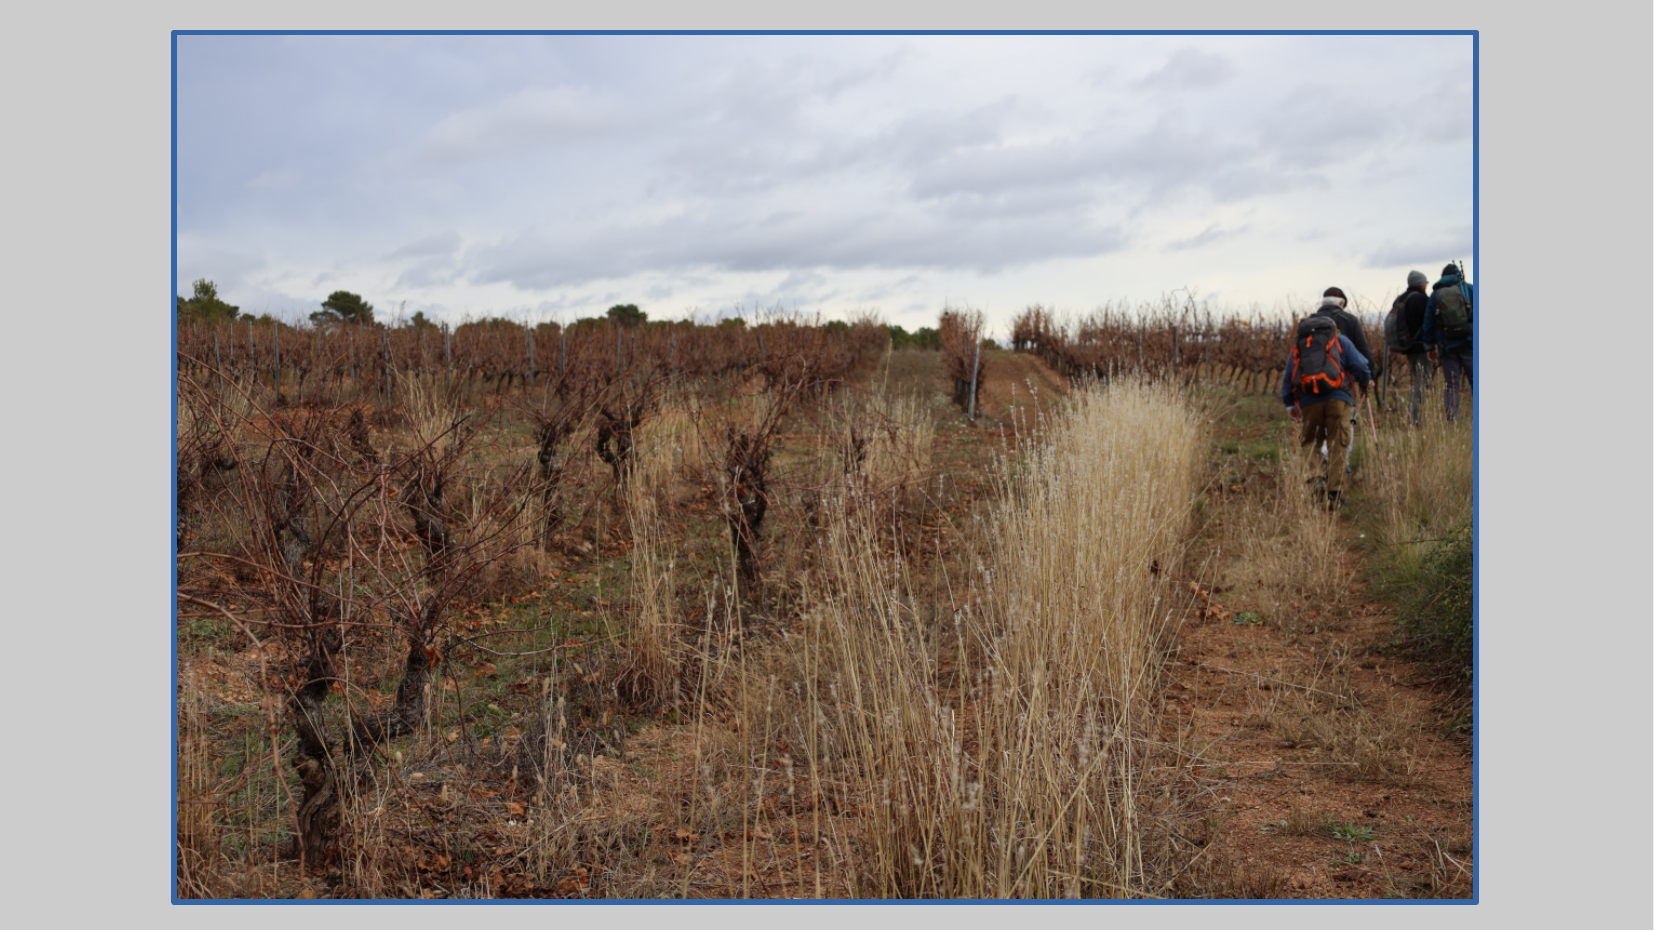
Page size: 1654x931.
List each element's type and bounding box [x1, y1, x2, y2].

picture [177, 35, 1474, 900]
